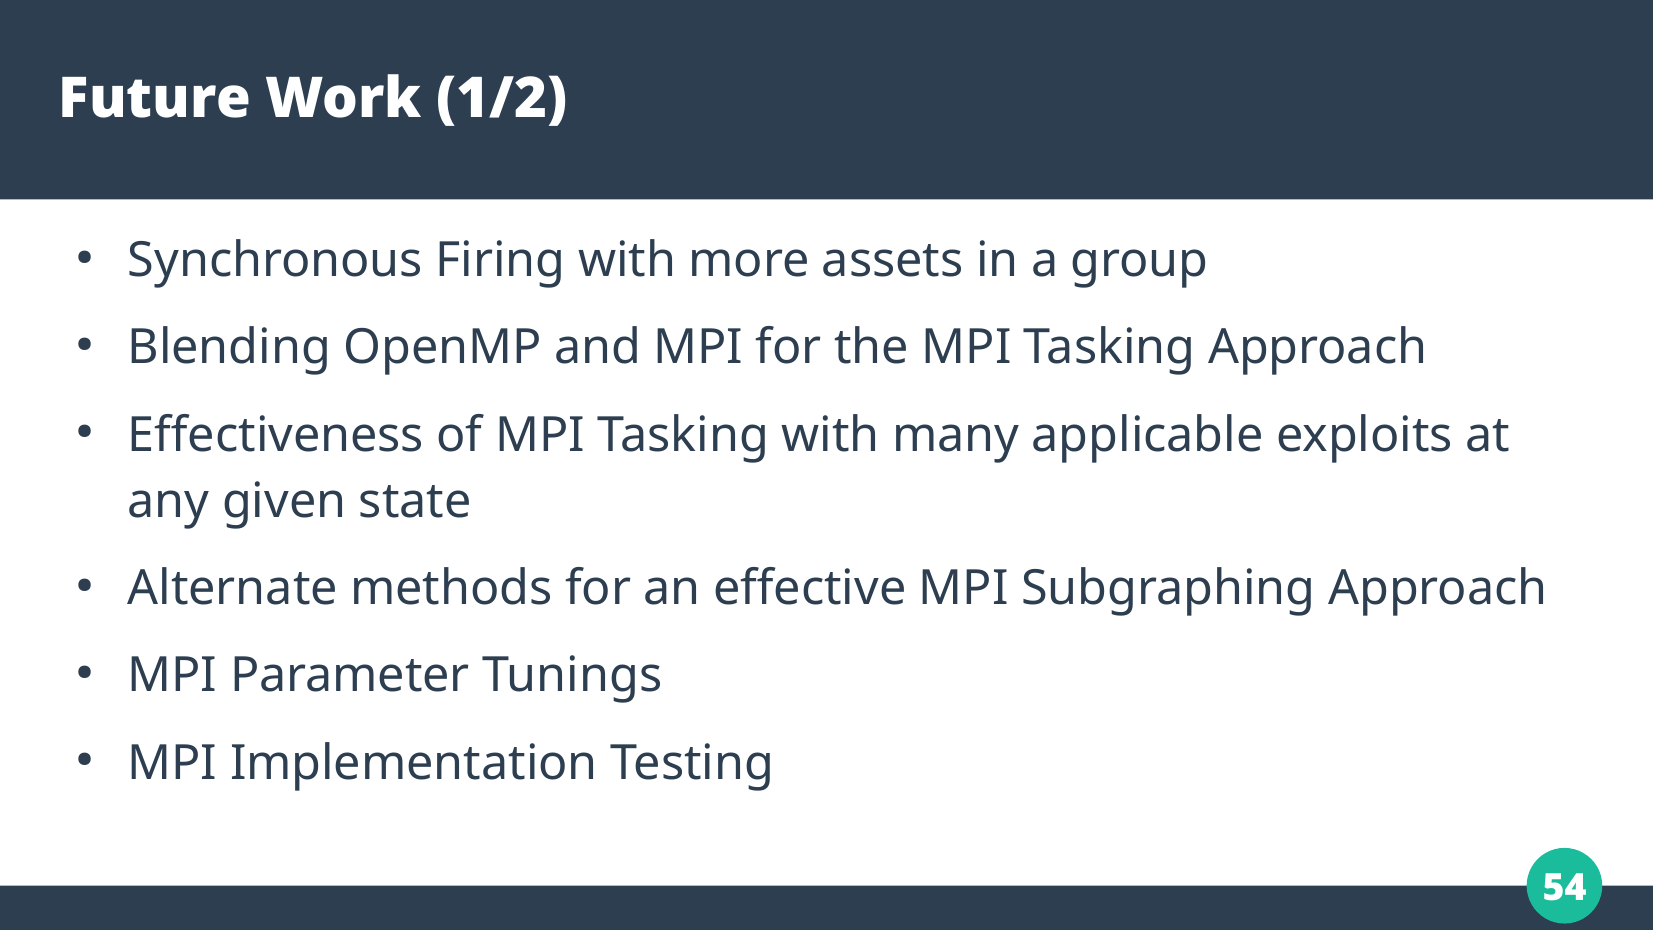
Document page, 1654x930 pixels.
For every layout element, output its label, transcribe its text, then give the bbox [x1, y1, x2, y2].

title Future Work (1/2) [58, 36, 1594, 155]
list Synchronous Firing with more assets in a group Blending OpenMP and MPI for the MPI Tasking Approach Effectiveness of MPI Tasking with many applicable exploits at any given state Alternate methods for an effective MPI Subgraphing Approach MPI Parameter Tunings MPI Implementation Testing [58, 225, 1594, 846]
